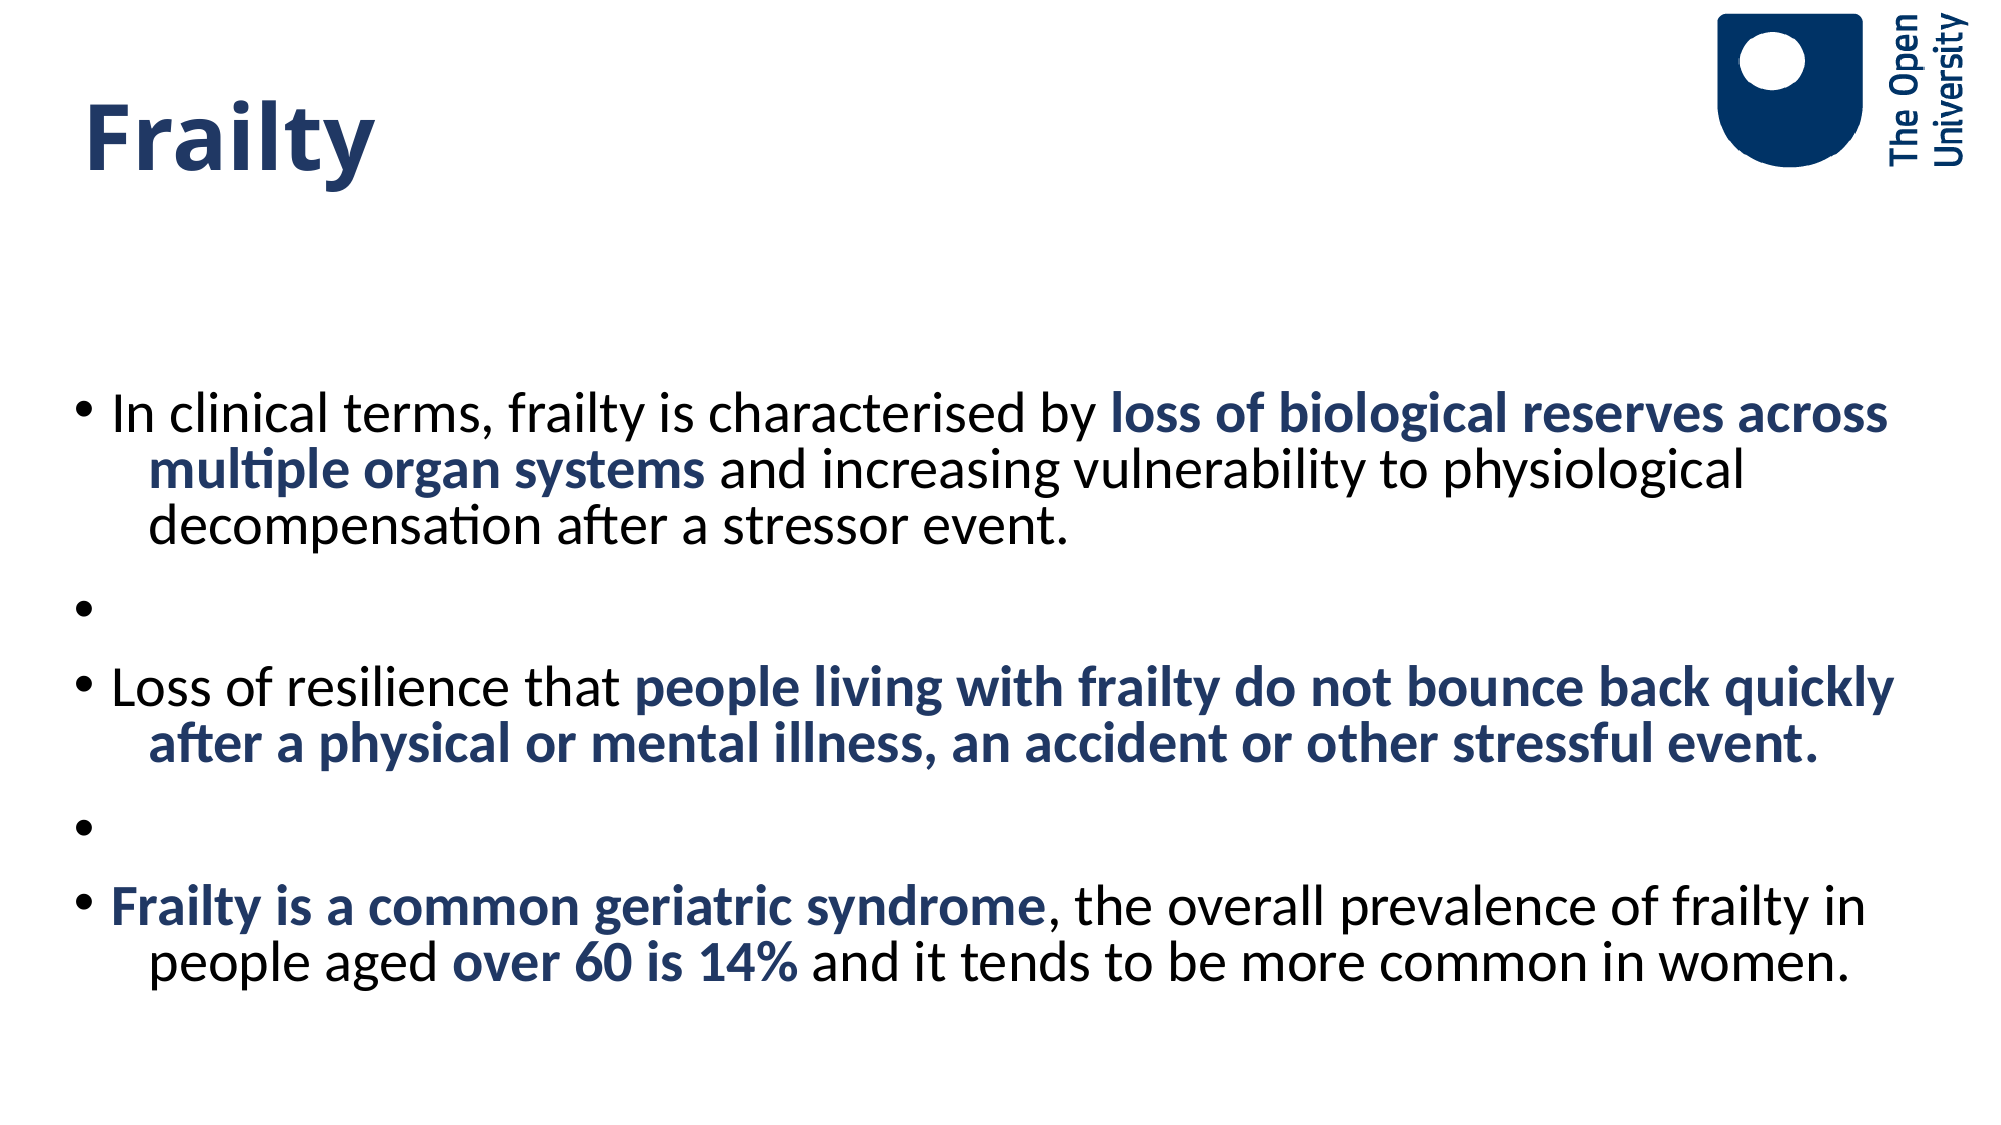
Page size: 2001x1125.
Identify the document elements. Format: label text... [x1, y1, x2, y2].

picture [1716, 10, 1971, 170]
title Frailty [67, 31, 1793, 250]
list In clinical terms, frailty is characterised by loss of biological reserves across multiple organ systems and increasing vulnerability to physiological decompensation after a stressor event. Loss of resilience that people living with frailty do not bounce back quickly after a physical or mental illness, an accident or other stressful event. Frailty is a common geriatric syndrome, the overall prevalence of frailty in people aged over 60 is 14% and it tends to be more common in women. [58, 380, 2000, 1098]
